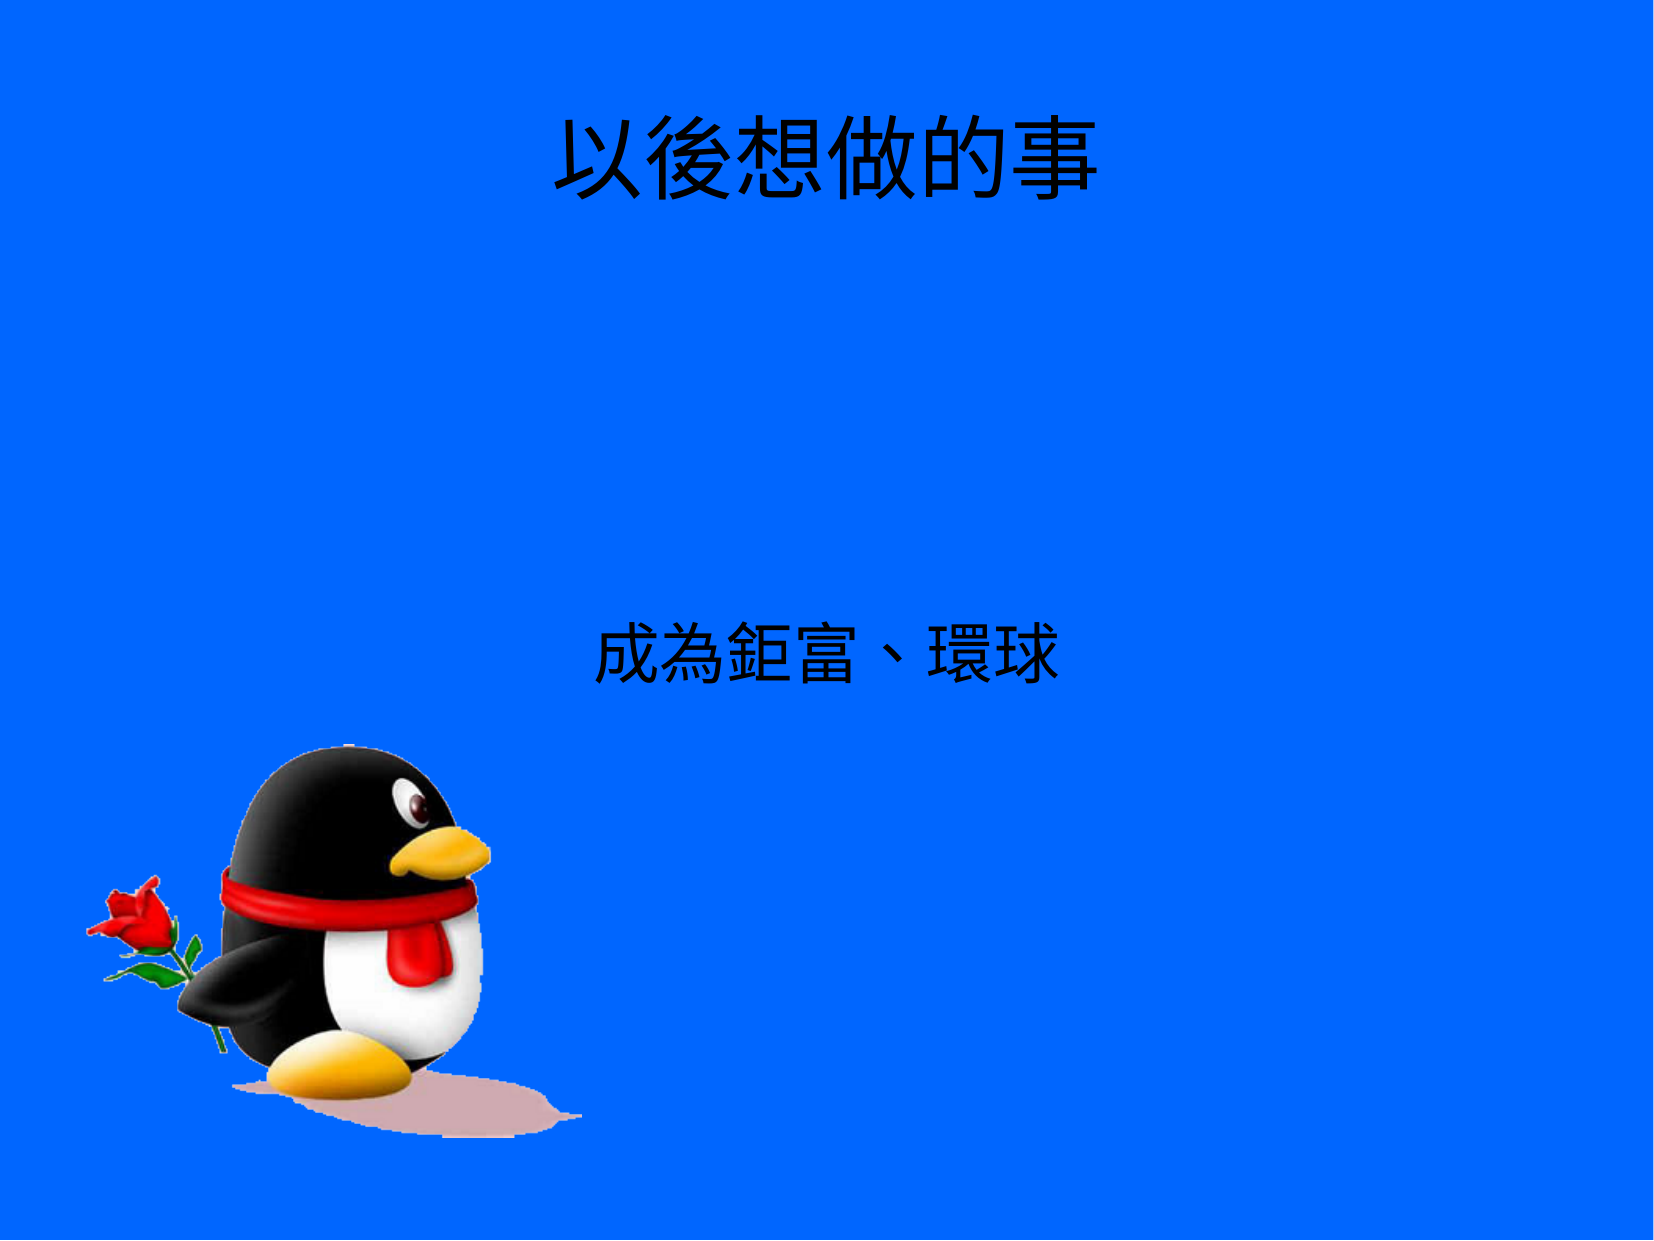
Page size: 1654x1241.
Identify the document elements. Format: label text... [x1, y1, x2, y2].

subtitle 成為鉅富、環球 [82, 290, 1571, 1010]
picture [82, 1010, 582, 1138]
title 以後想做的事 [82, 49, 1571, 257]
